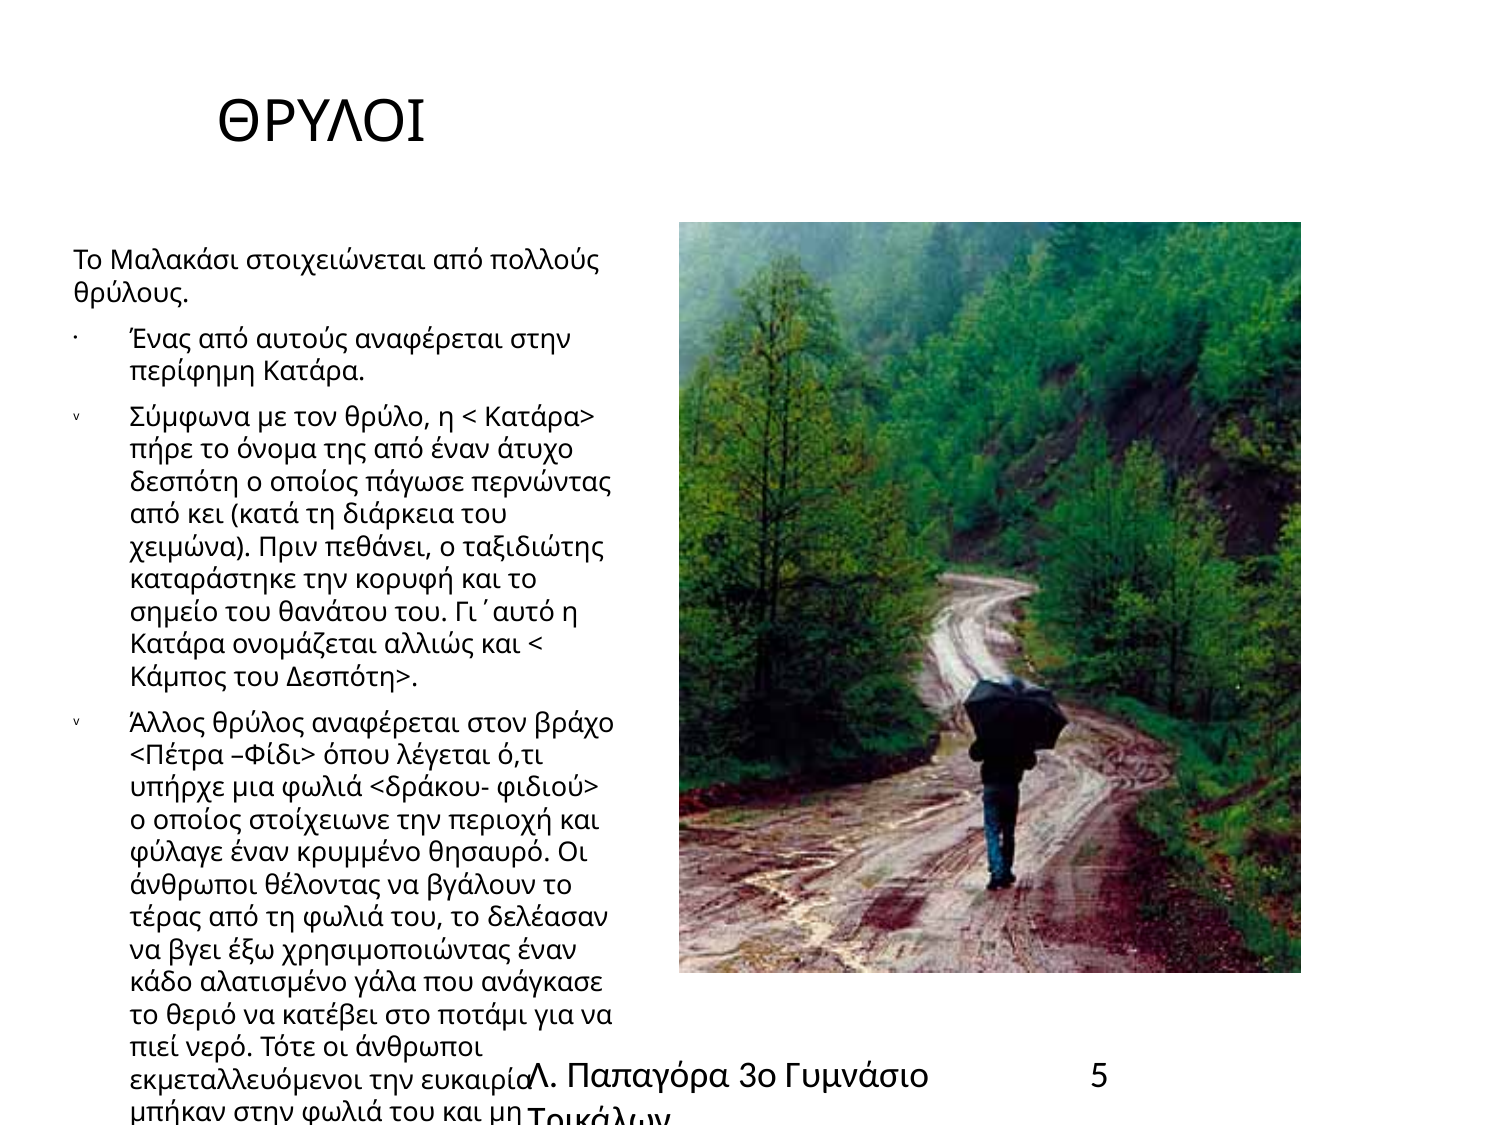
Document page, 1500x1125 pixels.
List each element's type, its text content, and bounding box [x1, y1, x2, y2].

footer Λ. Παπαγόρα 3ο Γυμνάσιο Τρικάλων [512, 1042, 988, 1103]
title ΘΡΥΛΟΙ [75, 0, 569, 235]
slide_number <αριθμός> [1074, 1042, 1425, 1103]
picture [679, 222, 1301, 973]
list Το Μαλακάσι στοιχειώνεται από πολλούς θρύλους. Ένας από αυτούς αναφέρεται στην περίφημη Κατάρα. Σύμφωνα με τον θρύλο, η < Κατάρα> πήρε το όνομα της από έναν άτυχο δεσπότη ο οποίος πάγωσε περνώντας από κει (κατά τη διάρκεια του χειμώνα). Πριν πεθάνει, ο ταξιδιώτης καταράστηκε την κορυφή και το σημείο του θανάτου του. Γι΄αυτό η Κατάρα ονομάζεται αλλιώς και < Κάμπος του Δεσπότη>. Άλλος θρύλος αναφέρεται στον βράχο <Πέτρα –Φίδι> όπου λέγεται ό,τι υπήρχε μια φωλιά <δράκου- φιδιού> ο οποίος στοίχειωνε την περιοχή και φύλαγε έναν κρυμμένο θησαυρό. Οι άνθρωποι θέλοντας να βγάλουν το τέρας από τη φωλιά του, το δελέασαν να βγει έξω χρησιμοποιώντας έναν κάδο αλατισμένο γάλα που ανάγκασε το θεριό να κατέβει στο ποτάμι για να πιεί νερό. Τότε οι άνθρωποι εκμεταλλευόμενοι την ευκαιρία μπήκαν στην φωλιά του και μη μπορώντας να βρουν το θησαυρό την κατέστρεψαν. Όταν γύρισε ο δράκος εξαγριώθηκε και το σφύριγμα του ακούστηκε μέχρι το χωριό. Οργισμένος καθώς ήταν , χτύπησε με την ουρά του το βράχο, ο οποίος σχίστηκε στη μέση. Από τότε στην <Πέτρα – Φίδι> διακρίνονται τα ίχνη των ραβδώσεων από το χτύπημα (σύμφωνα πάντα με τα λεγόμενα του θρύλου). [58, 235, 633, 1067]
